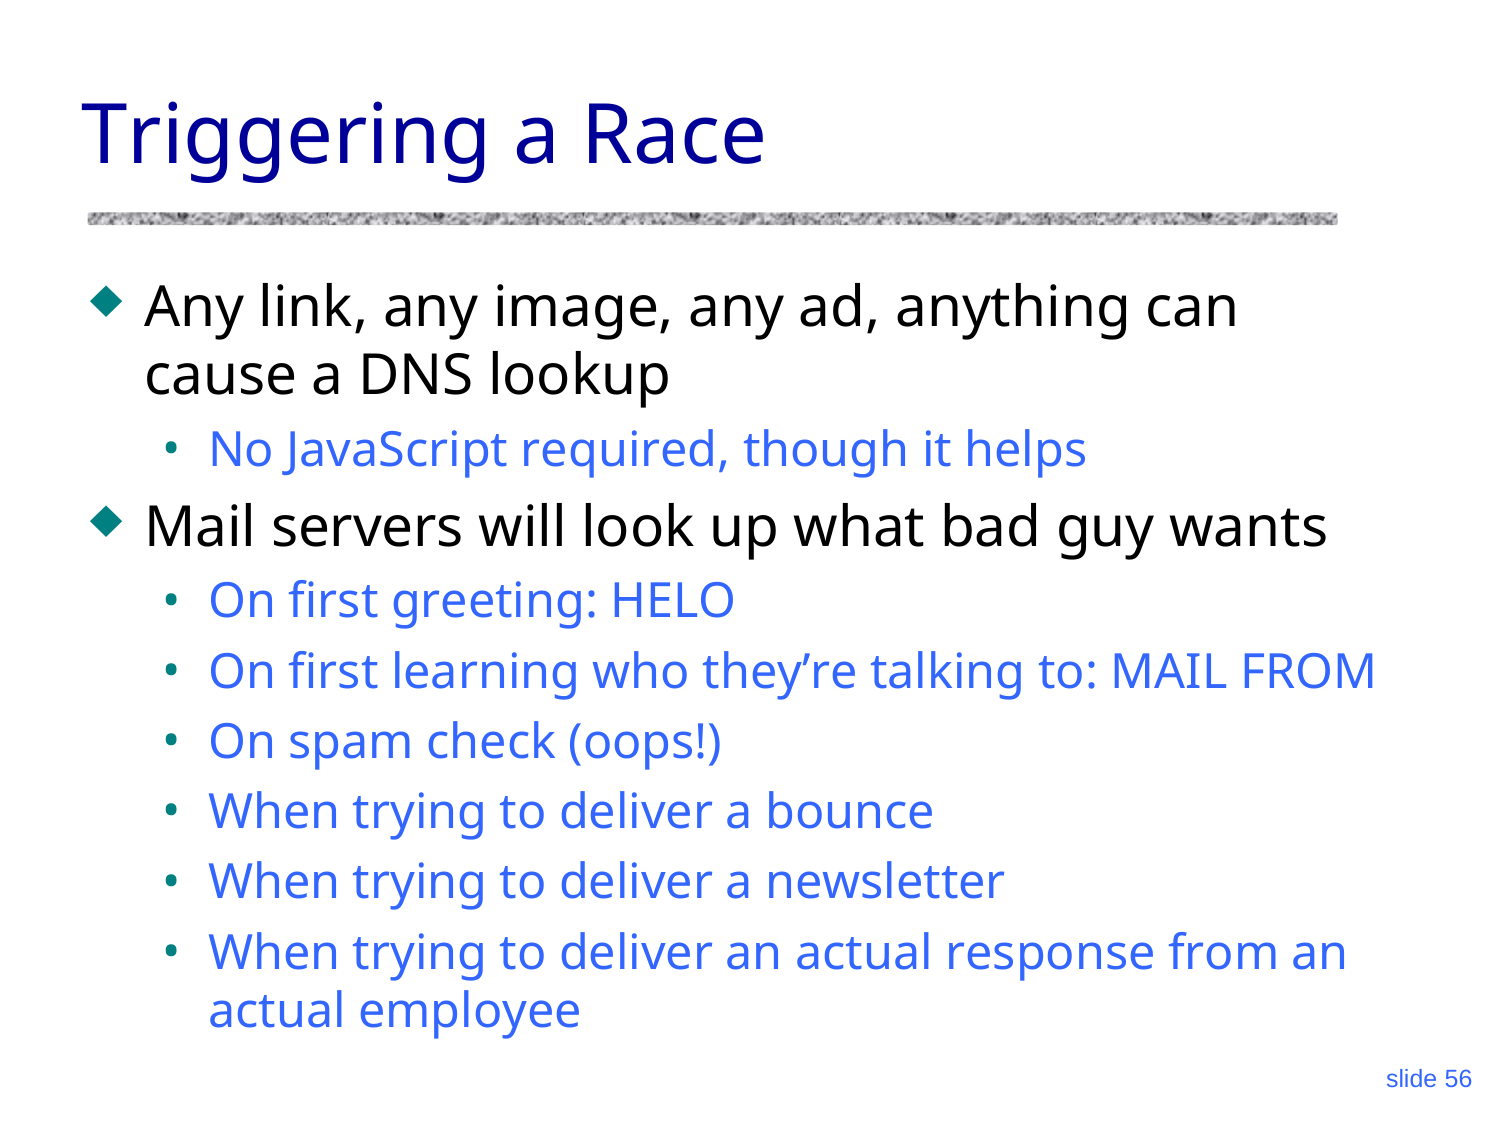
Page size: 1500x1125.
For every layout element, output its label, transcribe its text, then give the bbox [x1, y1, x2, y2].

picture [87, 212, 1338, 226]
title Triggering a Race [66, 37, 1342, 188]
list Any link, any image, any ad, anything can cause a DNS lookup No JavaScript required, though it helps Mail servers will look up what bad guy wants On first greeting: HELO On first learning who they’re talking to: MAIL FROM On spam check (oops!) When trying to deliver a bounce When trying to deliver a newsletter When trying to deliver an actual response from an actual employee [74, 262, 1417, 1088]
text_box slide <number> [1174, 1025, 1488, 1101]
